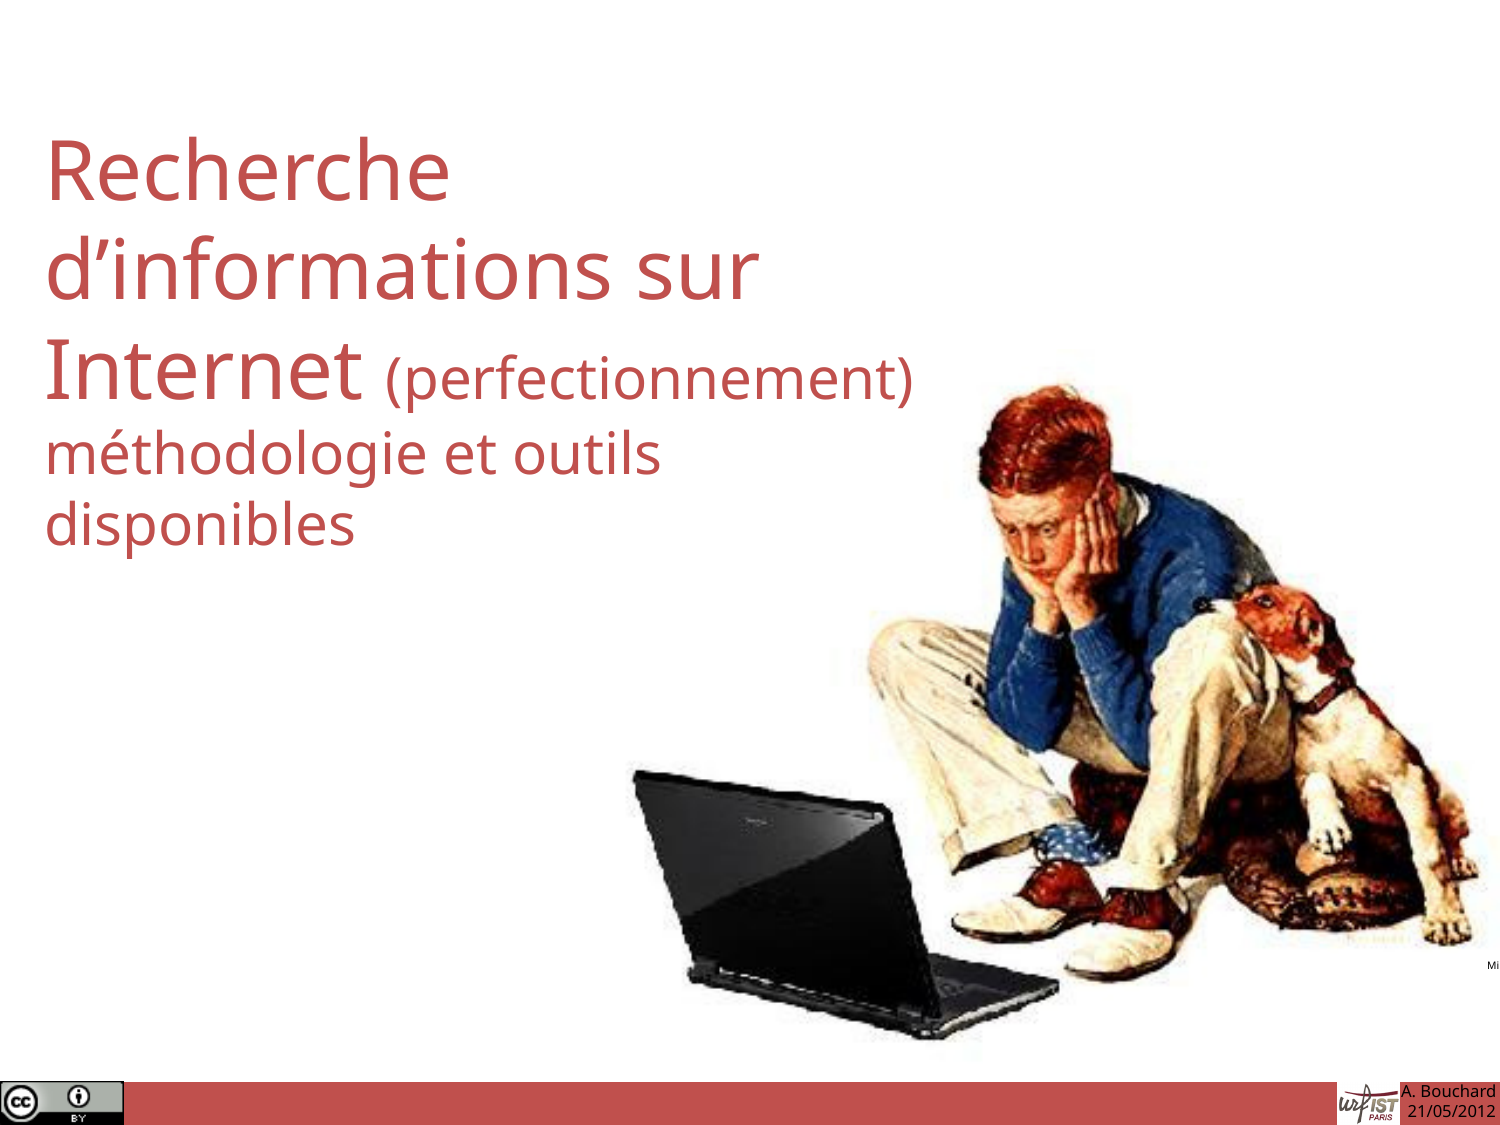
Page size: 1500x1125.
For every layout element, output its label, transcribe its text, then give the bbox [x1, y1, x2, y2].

text_box Mike Licht, [1472, 952, 1500, 980]
text_box [124, 1082, 1337, 1125]
picture [608, 349, 1500, 1064]
picture [0, 1081, 124, 1125]
text_box Recherche d’informations sur Internet (perfectionnement) méthodologie et outils disponibles [29, 109, 987, 564]
picture [1337, 1082, 1400, 1125]
text_box A. Bouchard 21/05/2012 [1386, 1073, 1500, 1125]
